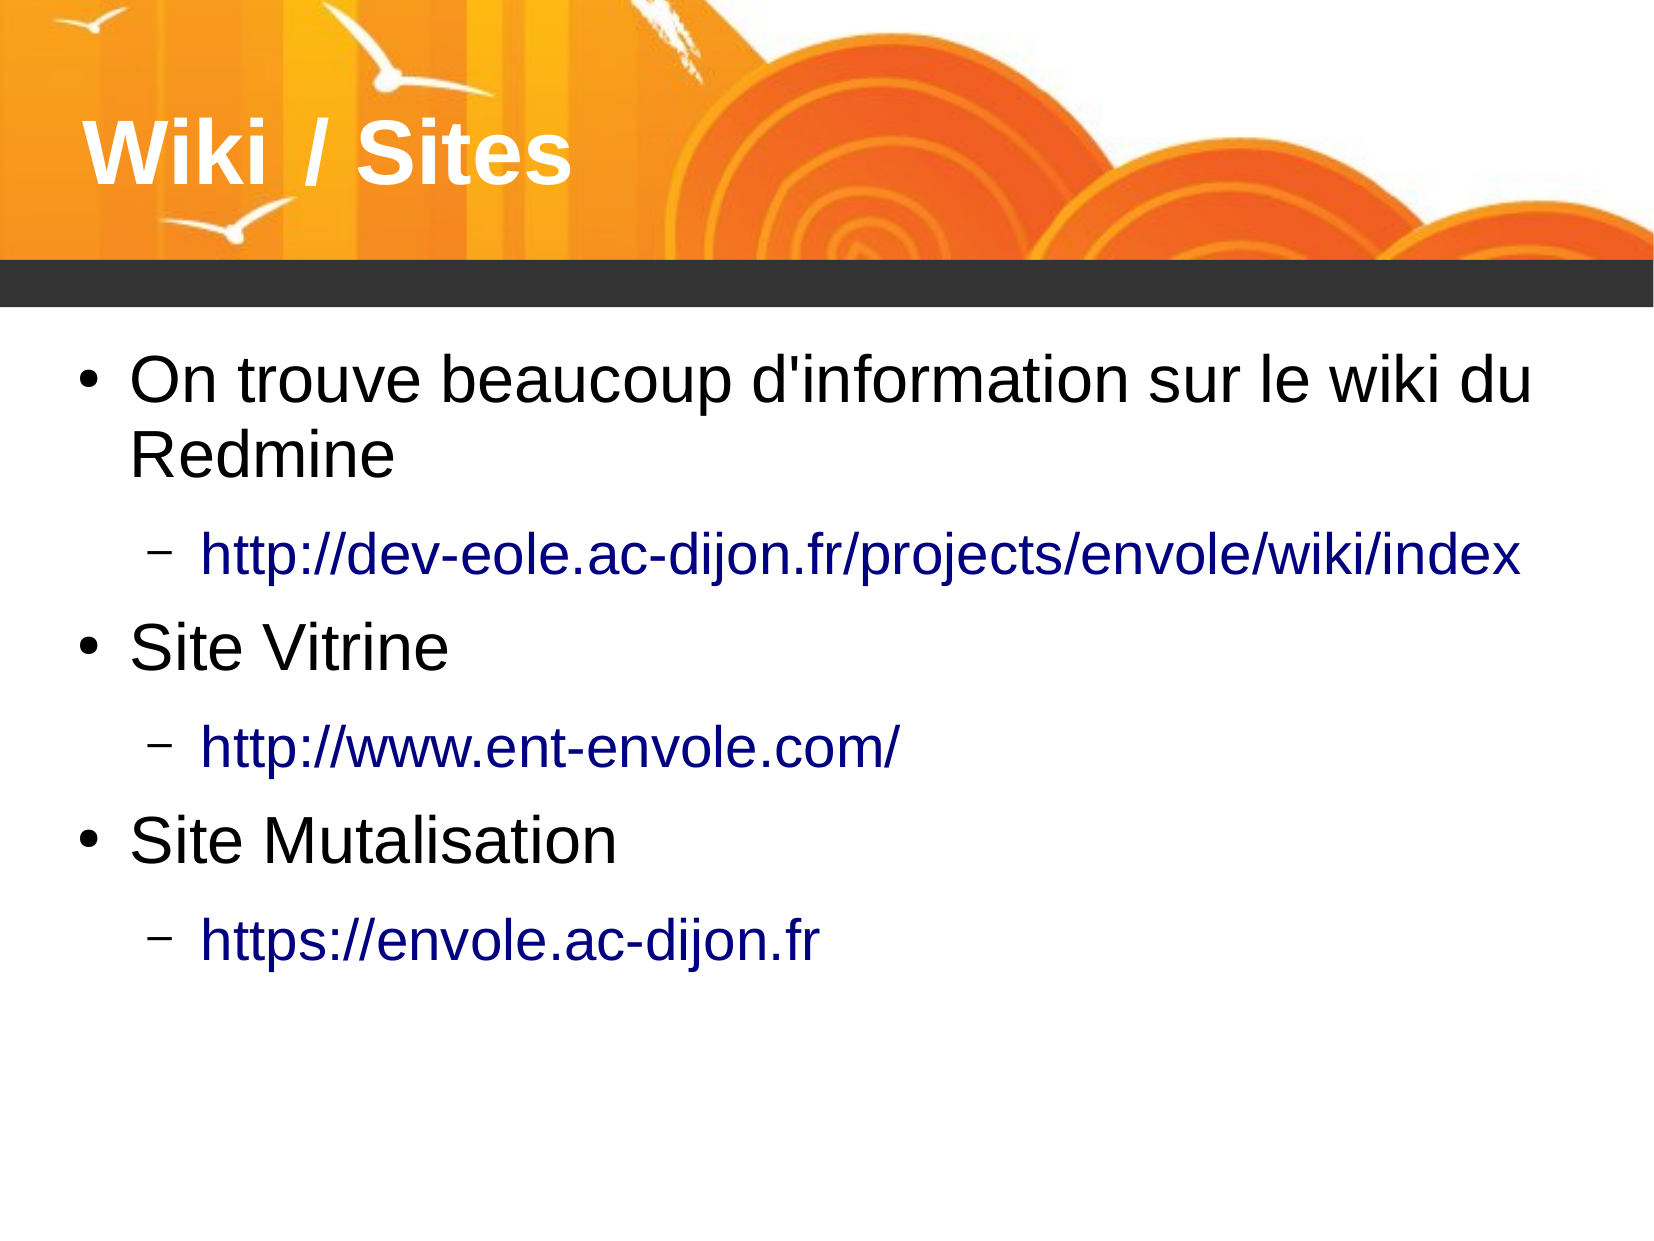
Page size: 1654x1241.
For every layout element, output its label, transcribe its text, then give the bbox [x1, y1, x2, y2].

title Wiki / Sites [82, 49, 1571, 257]
list On trouve beaucoup d'information sur le wiki du Redmine http://dev-eole.ac-dijon.fr/projects/envole/wiki/index Site Vitrine http://www.ent-envole.com/ Site Mutalisation https://envole.ac-dijon.fr [59, 342, 1595, 1062]
